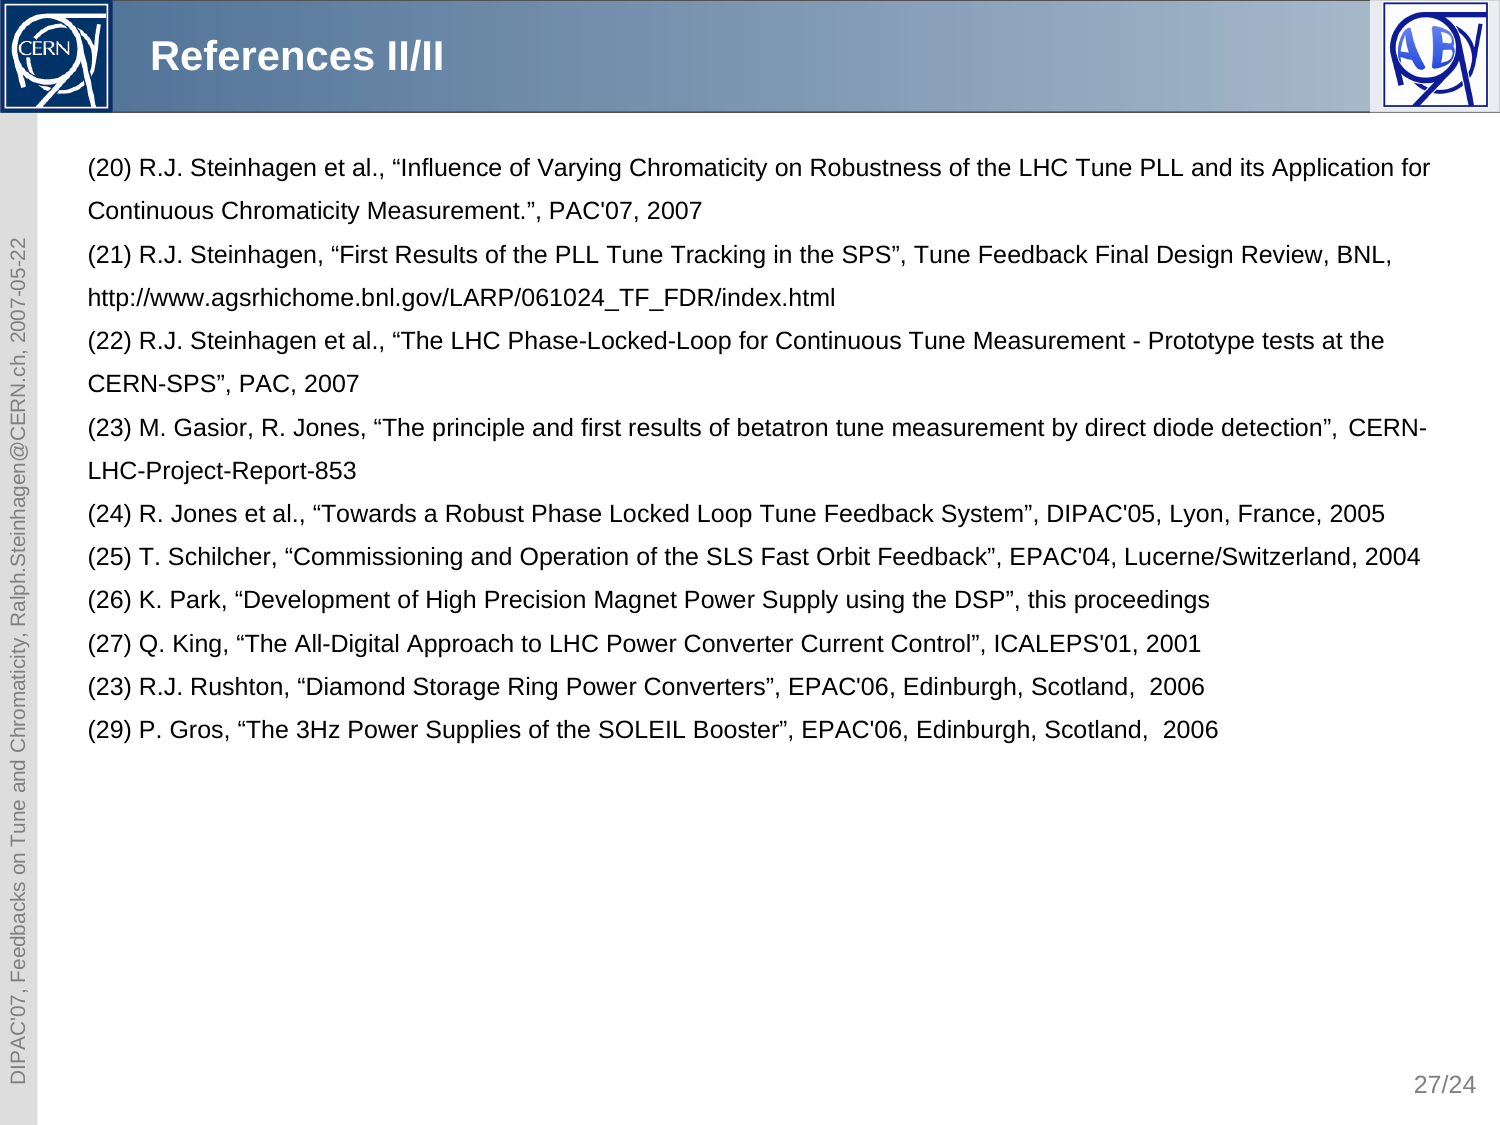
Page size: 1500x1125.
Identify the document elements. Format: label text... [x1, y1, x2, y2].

title References II/II [150, 7, 1201, 106]
picture [0, 0, 113, 113]
picture [1382, 1, 1489, 108]
list (20) R.J. Steinhagen et al., “Influence of Varying Chromaticity on Robustness of the LHC Tune PLL and its Application for Continuous Chromaticity Measurement.”, PAC'07, 2007 (21) R.J. Steinhagen, “First Results of the PLL Tune Tracking in the SPS”, Tune Feedback Final Design Review, BNL,http://www.agsrhichome.bnl.gov/LARP/061024_TF_FDR/index.html (22) R.J. Steinhagen et al., “The LHC Phase-Locked-Loop for Continuous Tune Measurement - Prototype tests at the CERN-SPS”, PAC, 2007 (23) M. Gasior, R. Jones, “The principle and first results of betatron tune measurement by direct diode detection”, CERN-LHC-Project-Report-853 (24) R. Jones et al., “Towards a Robust Phase Locked Loop Tune Feedback System”, DIPAC'05, Lyon, France, 2005 (25) T. Schilcher, “Commissioning and Operation of the SLS Fast Orbit Feedback”, EPAC'04, Lucerne/Switzerland, 2004 (26) K. Park, “Development of High Precision Magnet Power Supply using the DSP”, this proceedings (27) Q. King, “The All-Digital Approach to LHC Power Converter Current Control”, ICALEPS'01, 2001 (23) R.J. Rushton, “Diamond Storage Ring Power Converters”, EPAC'06, Edinburgh, Scotland, 2006 (29) P. Gros, “The 3Hz Power Supplies of the SOLEIL Booster”, EPAC'06, Edinburgh, Scotland, 2006 [87, 138, 1438, 1016]
